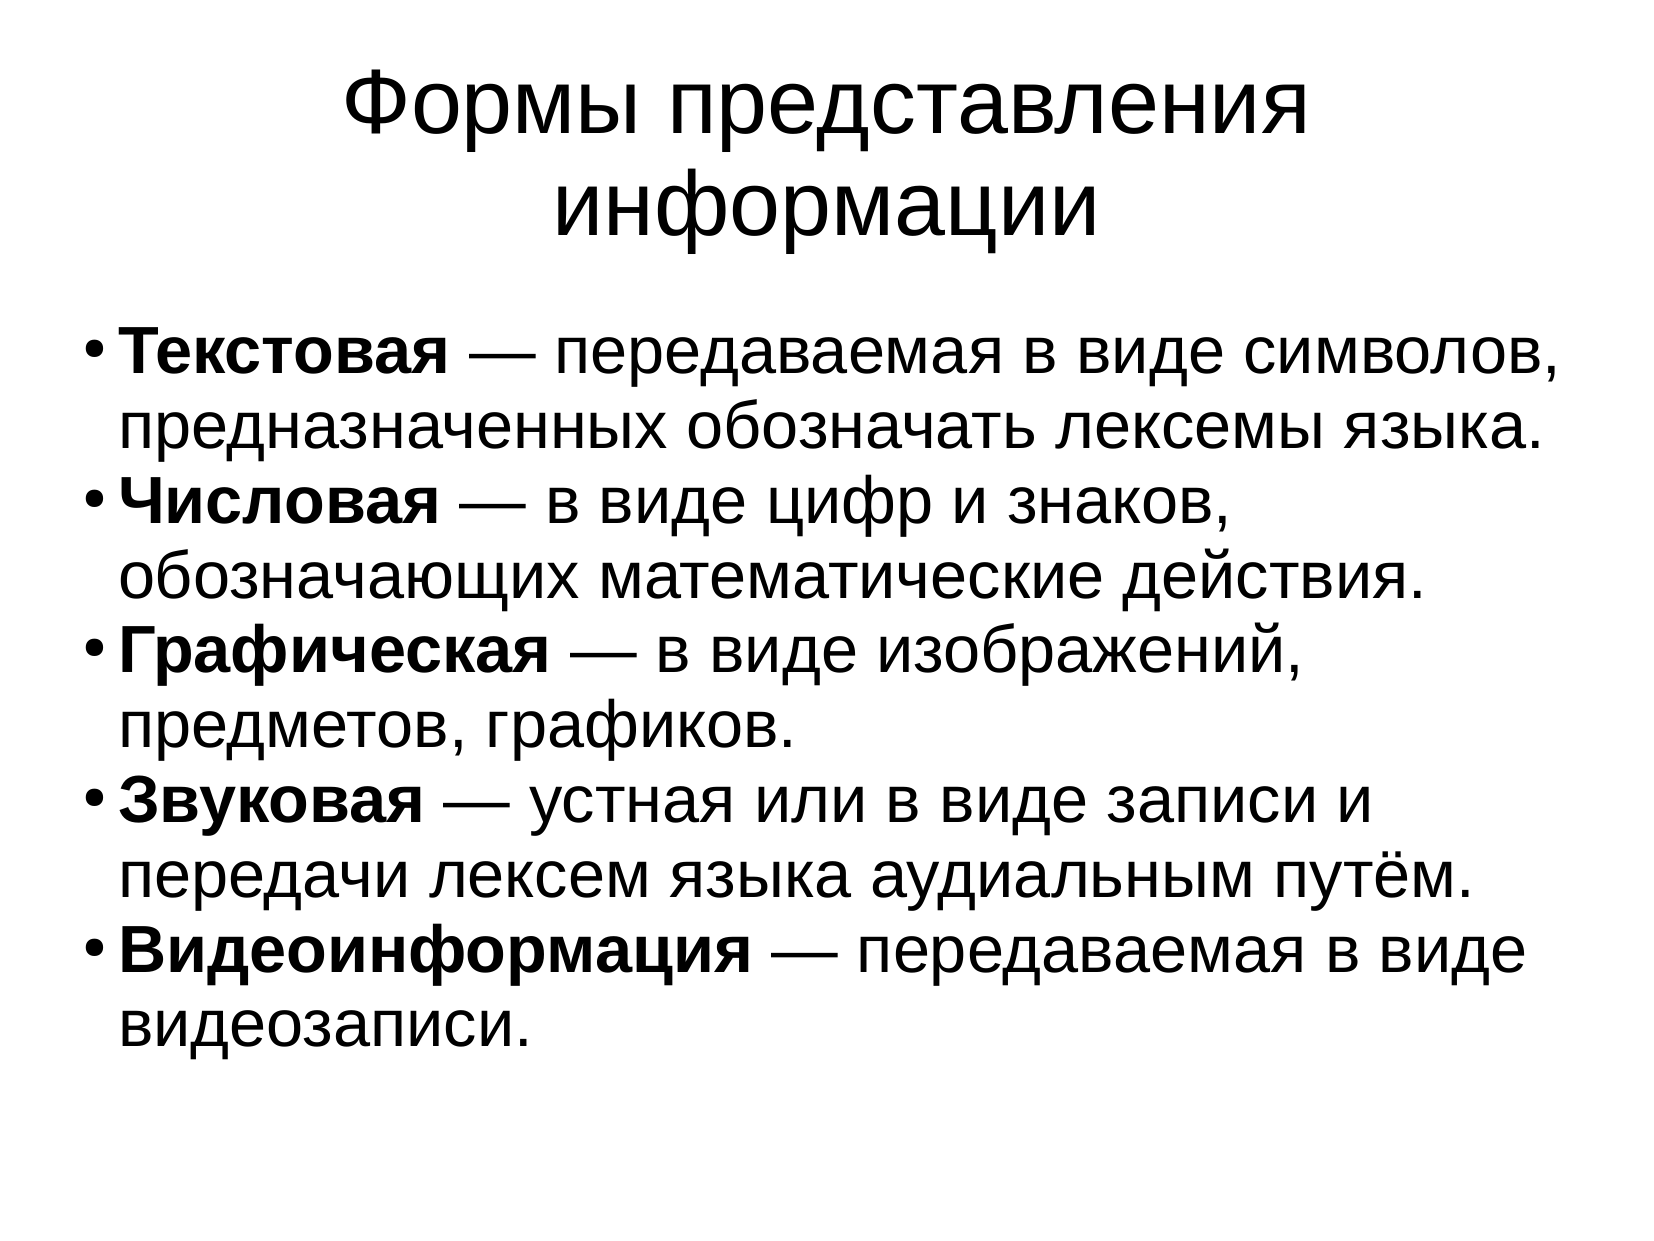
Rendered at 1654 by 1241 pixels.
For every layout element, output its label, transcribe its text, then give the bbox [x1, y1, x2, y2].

title Формы представления информации [82, 49, 1571, 238]
subtitle Текстовая — передаваемая в виде символов, предназначенных обозначать лексемы языка. Числовая — в виде цифр и знаков, обозначающих математические действия. Графическая — в виде изображений, предметов, графиков. Звуковая — устная или в виде записи и передачи лексем языка аудиальным путём. Видеоинформация — передаваемая в виде видеозаписи. [82, 238, 1571, 1062]
